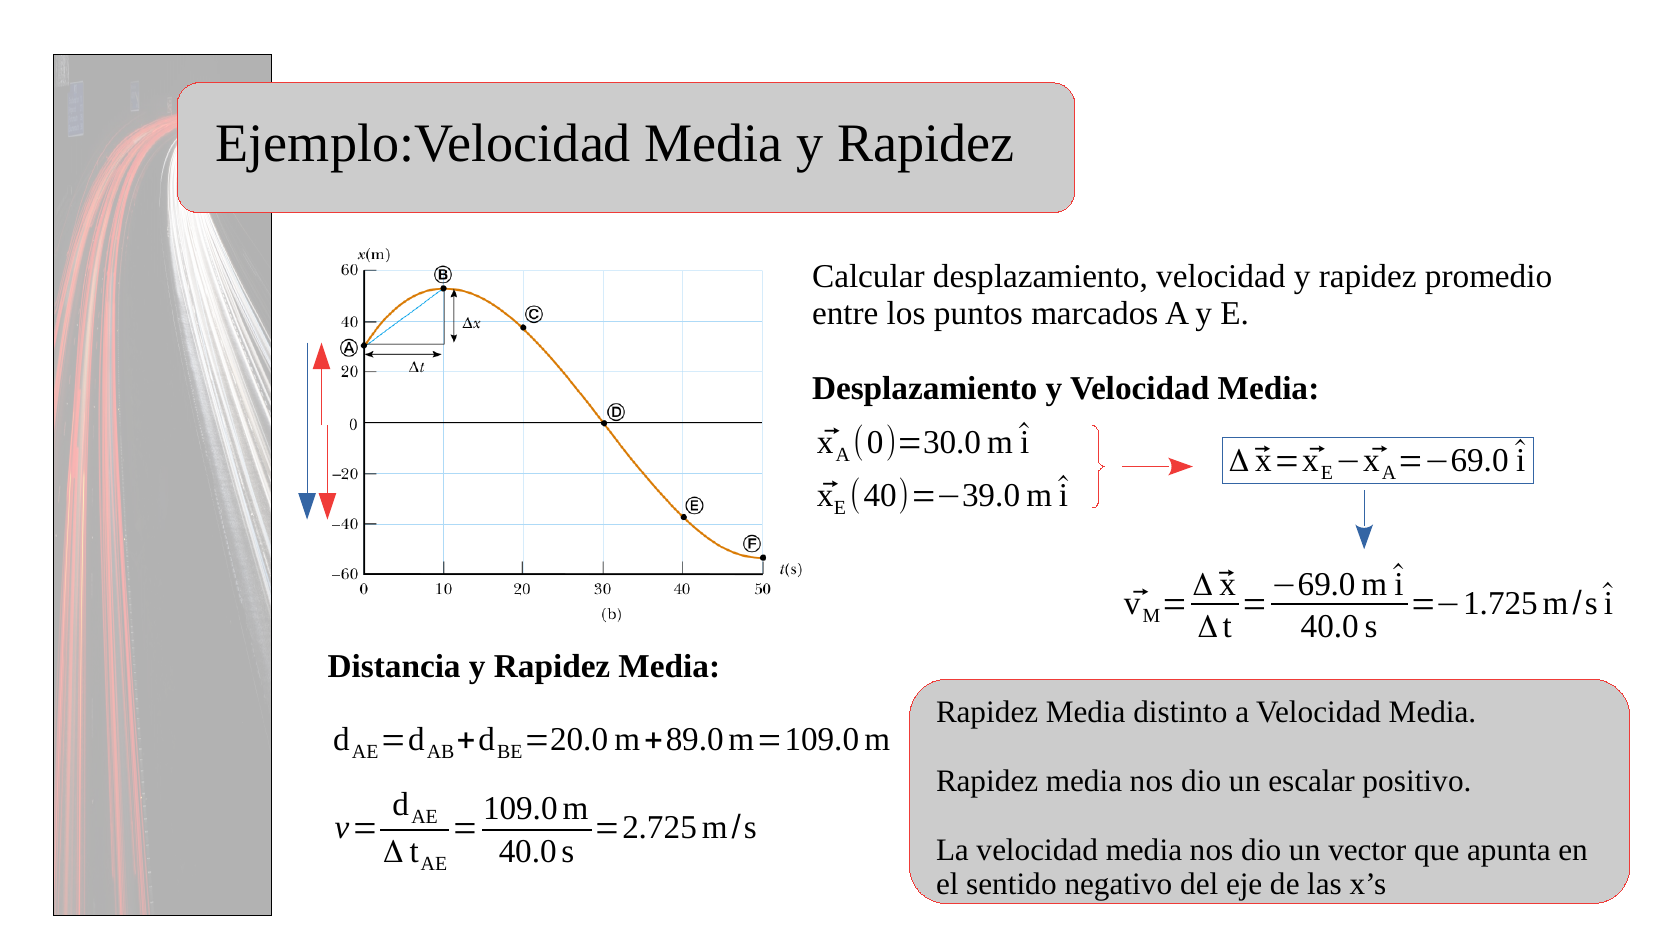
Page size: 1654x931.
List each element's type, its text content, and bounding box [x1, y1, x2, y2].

text_box [1619, 690, 1630, 893]
text_box Rapidez Media distinto a Velocidad Media. Rapidez media nos dio un escalar positivo. La velocidad media nos dio un vector que apunta en el sentido negativo del eje de las x’s [921, 687, 1619, 910]
chart [809, 419, 1038, 466]
text_box Distancia y Rapidez Media: [312, 640, 745, 693]
picture [53, 54, 272, 916]
text_box Ejemplo:Velocidad Media y Rapidez [200, 106, 1040, 182]
chart [1116, 561, 1622, 645]
text_box [923, 679, 1616, 687]
chart [326, 785, 764, 875]
text_box [177, 82, 1075, 213]
chart [1222, 437, 1534, 484]
text_box Calcular desplazamiento, velocidad y rapidez promedio entre los puntos marcados A y E. Desplazamiento y Velocidad Media: [797, 250, 1642, 414]
chart [326, 720, 898, 763]
chart [809, 472, 1077, 519]
picture [327, 238, 815, 626]
text_box [909, 689, 921, 894]
